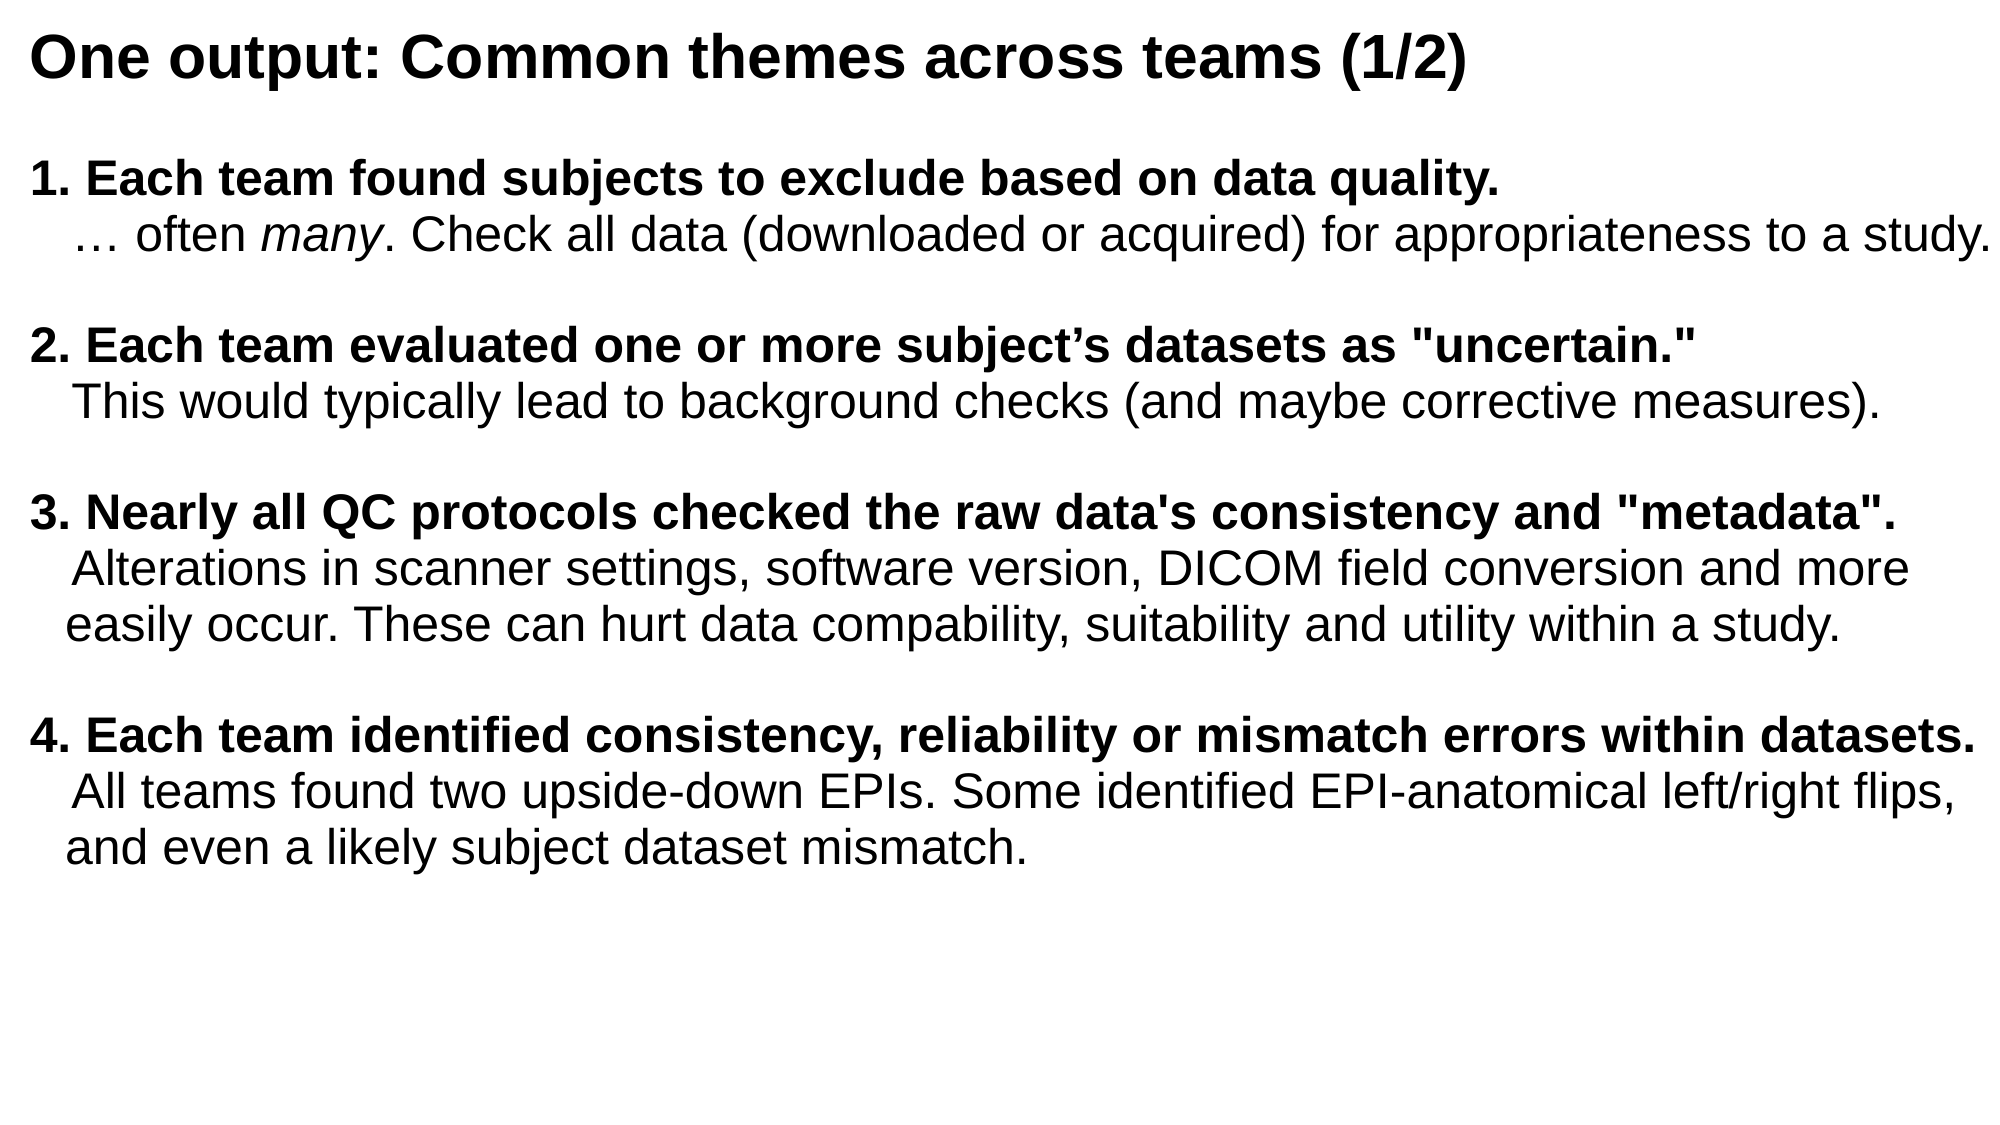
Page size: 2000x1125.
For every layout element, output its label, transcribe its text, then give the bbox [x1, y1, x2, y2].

text_box One output: Common themes across teams (1/2) [14, 15, 1530, 100]
text_box Each team found subjects to exclude based on data quality. … often many. Check all data (downloaded or acquired) for appropriateness to a study. Each team evaluated one or more subject’s datasets as "uncertain." This would typically lead to background checks (and maybe corrective measures). Nearly all QC protocols checked the raw data's consistency and "metadata". Alterations in scanner settings, software version, DICOM field conversion and more easily occur. These can hurt data compability, suitability and utility within a study. Each team identified consistency, reliability or mismatch errors within datasets. All teams found two upside-down EPIs. Some identified EPI-anatomical left/right flips, and even a likely subject dataset mismatch. [14, 142, 2000, 883]
